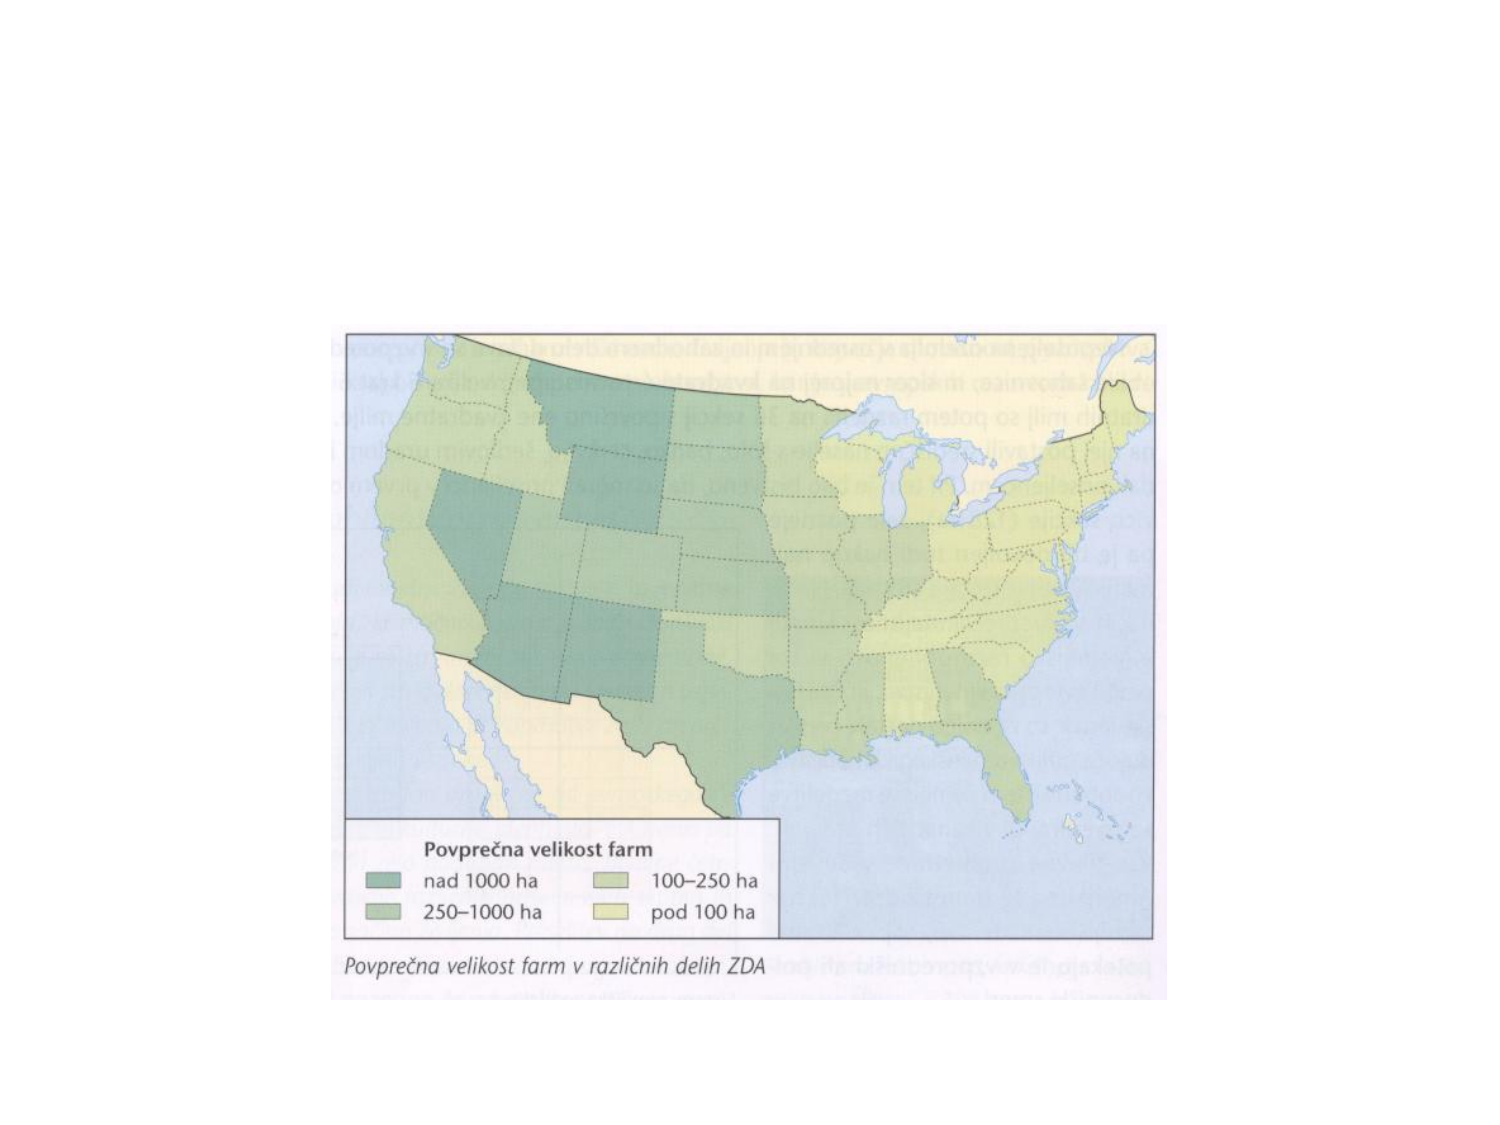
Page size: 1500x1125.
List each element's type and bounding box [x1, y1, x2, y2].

picture [331, 324, 1167, 1000]
